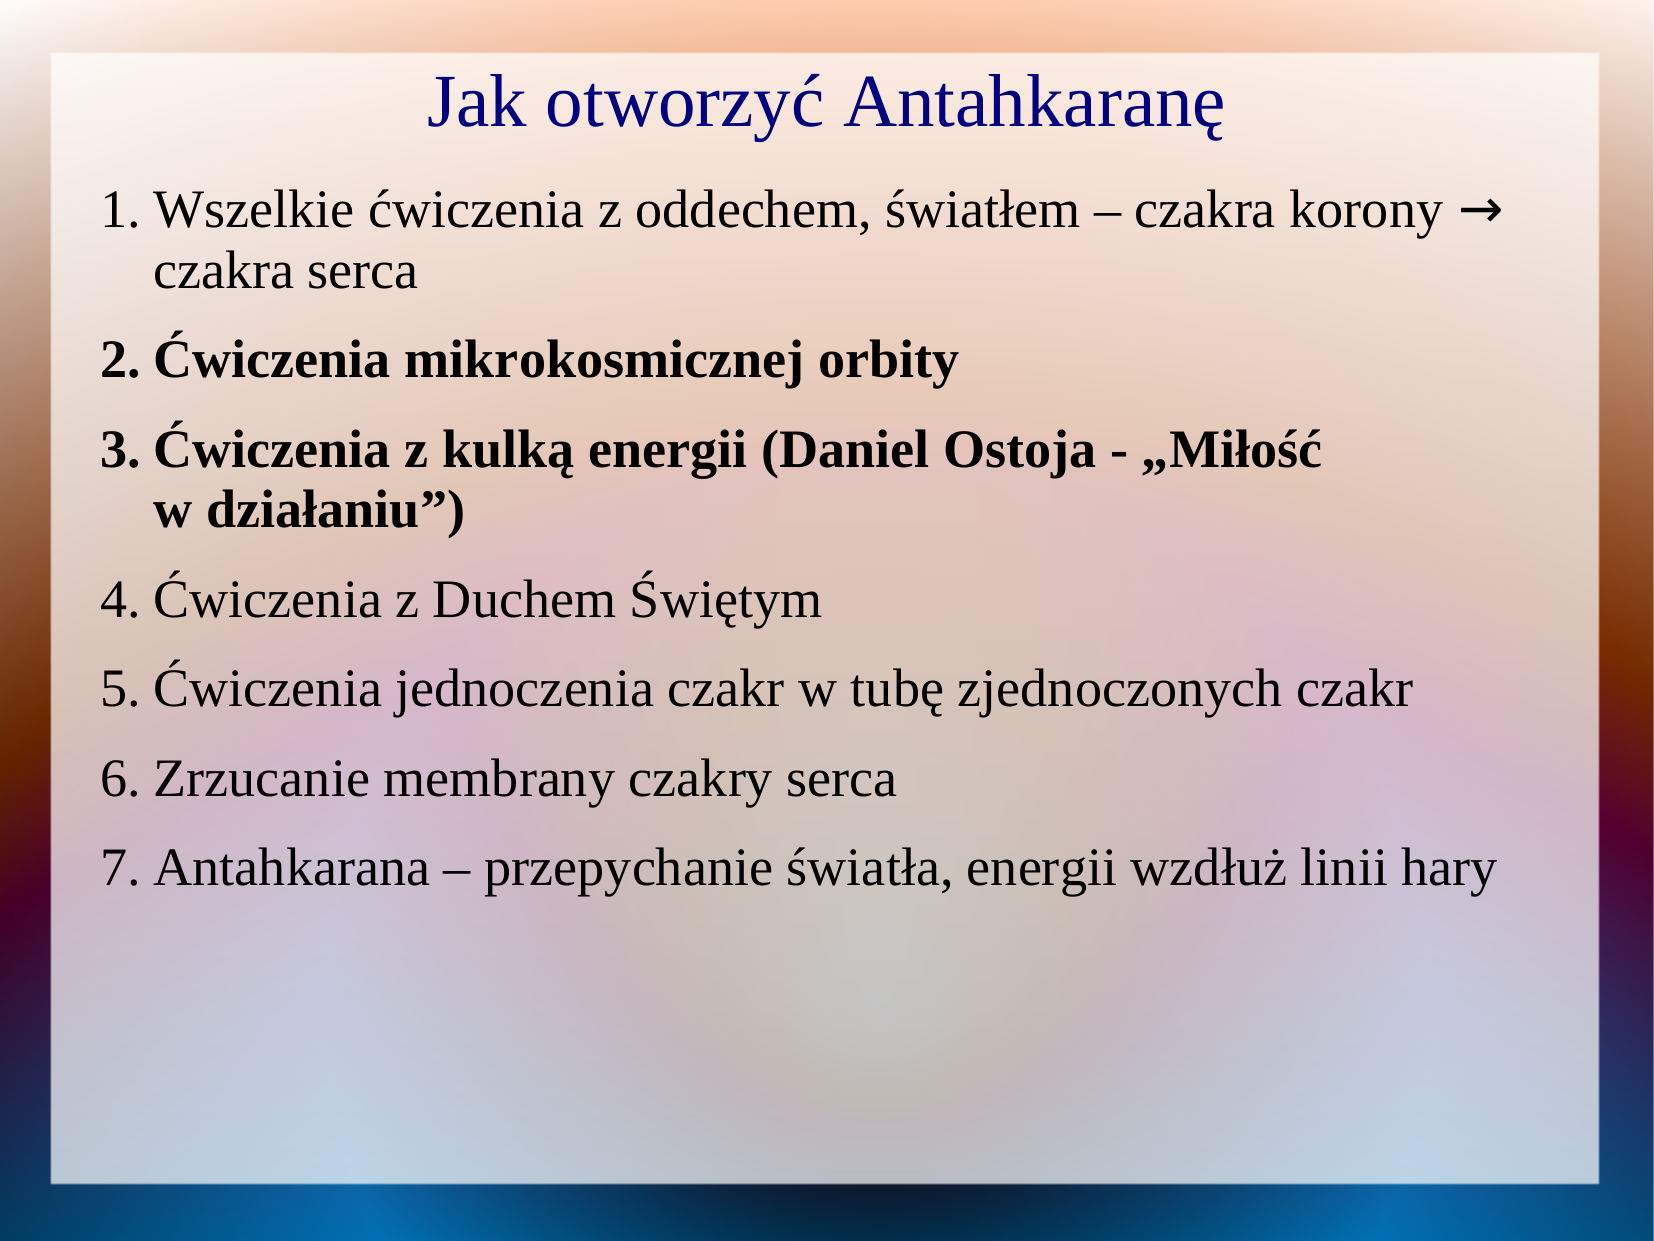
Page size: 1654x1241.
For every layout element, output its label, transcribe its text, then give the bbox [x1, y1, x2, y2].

title Jak otworzyć Antahkaranę [82, 55, 1571, 148]
picture [0, 0, 1654, 1241]
list Wszelkie ćwiczenia z oddechem, światłem – czakra korony → czakra serca Ćwiczenia mikrokosmicznej orbity Ćwiczenia z kulką energii (Daniel Ostoja - „Miłość w działaniu”) Ćwiczenia z Duchem Świętym Ćwiczenia jednoczenia czakr w tubę zjednoczonych czakr Zrzucanie membrany czakry serca Antahkarana – przepychanie światła, energii wzdłuż linii hary [82, 177, 1571, 1182]
